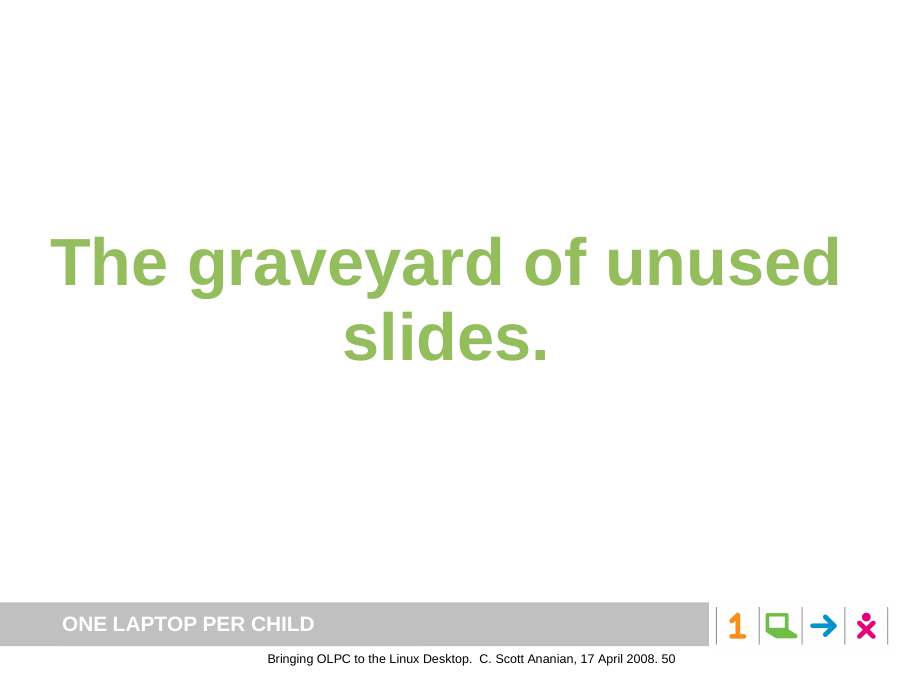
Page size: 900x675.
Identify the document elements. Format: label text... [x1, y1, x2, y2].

title The graveyard of unused slides. [37, 224, 856, 413]
picture [709, 598, 897, 654]
